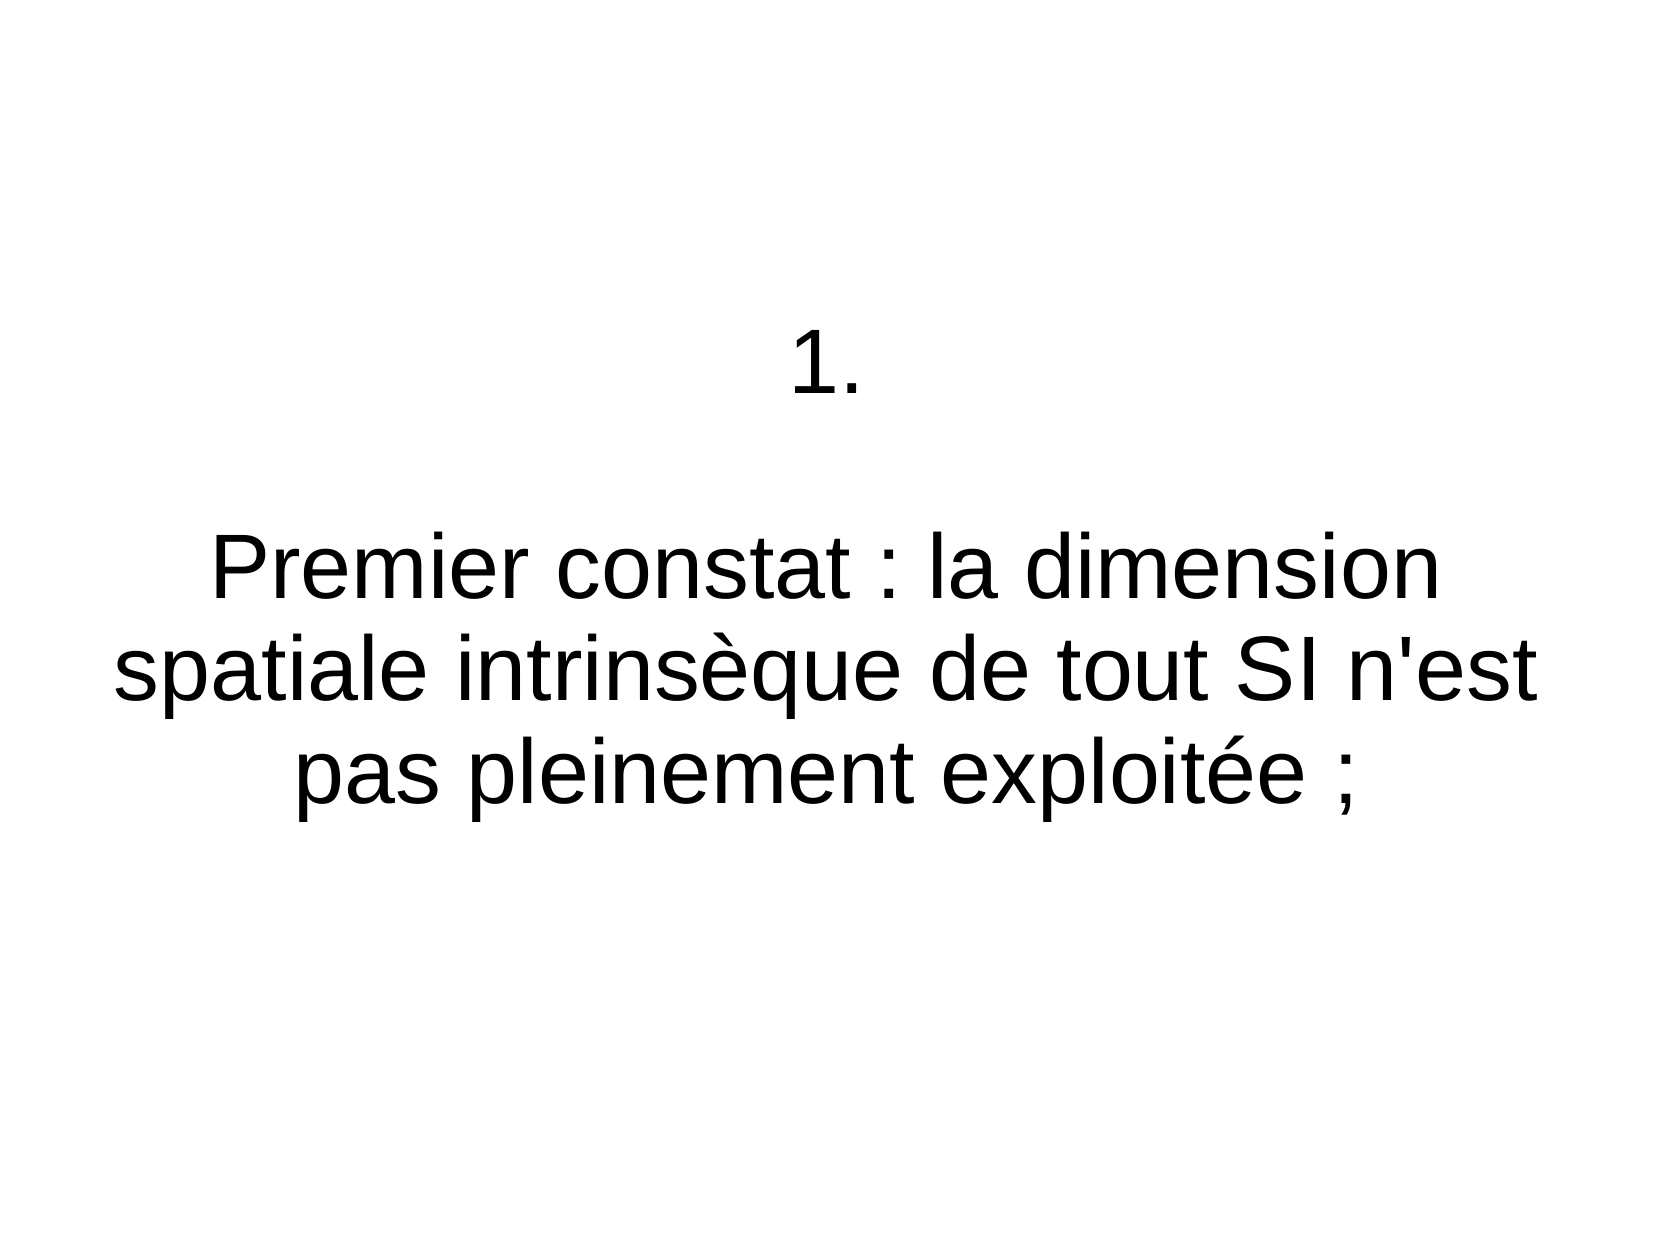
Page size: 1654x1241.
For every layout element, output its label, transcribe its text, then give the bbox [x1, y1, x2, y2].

title 1. Premier constat : la dimension spatiale intrinsèque de tout SI n'est pas pleinement exploitée ; [82, 310, 1571, 823]
